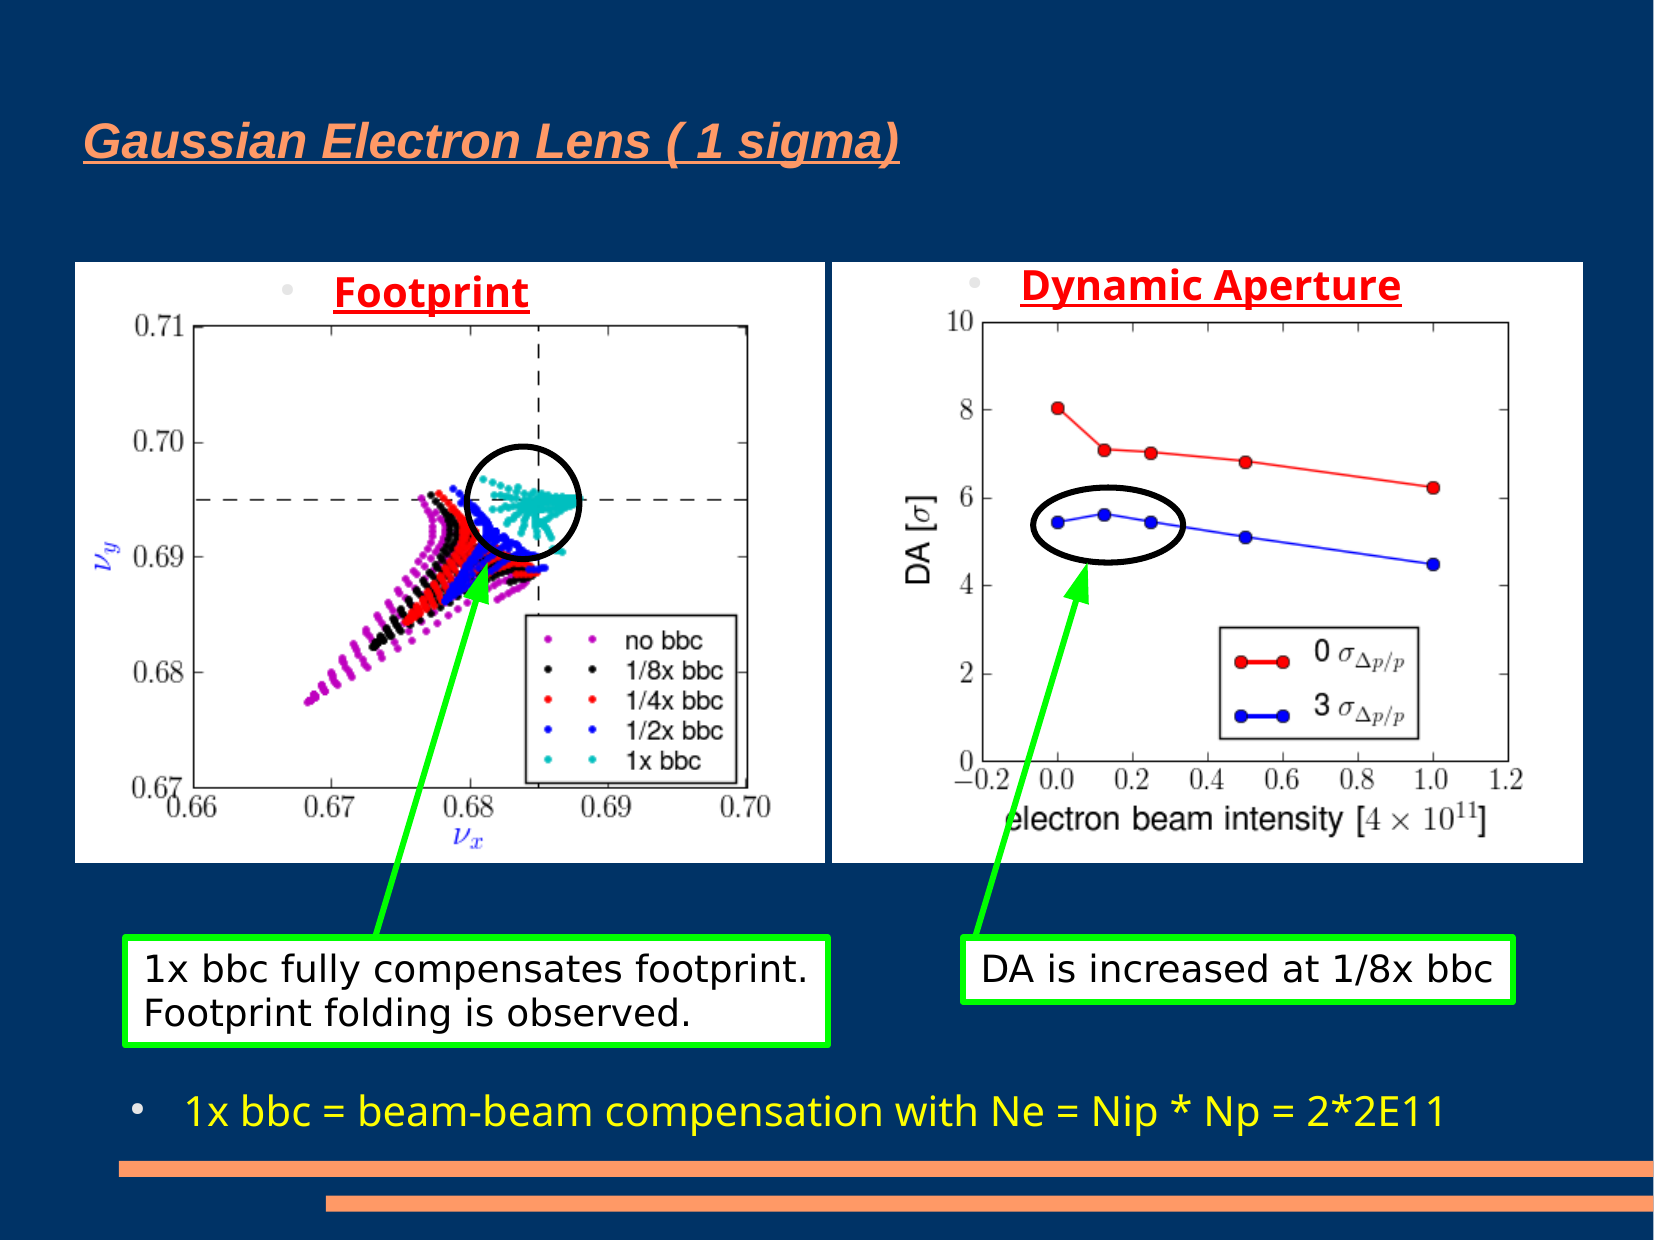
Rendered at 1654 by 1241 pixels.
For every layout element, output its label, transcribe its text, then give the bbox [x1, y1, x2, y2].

list 1x bbc = beam-beam compensation with Ne = Nip * Np = 2*2E11 [112, 1081, 1501, 1157]
picture [75, 262, 826, 863]
list Dynamic Aperture [949, 256, 1438, 338]
text_box DA is increased at 1/8x bbc [962, 937, 1513, 1002]
picture [1037, 491, 1180, 559]
title Gaussian Electron Lens ( 1 sigma) [82, 56, 1571, 226]
list Footprint [262, 262, 601, 344]
picture [832, 262, 1583, 863]
text_box 1x bbc fully compensates footprint. Footprint folding is observed. [125, 937, 828, 1046]
